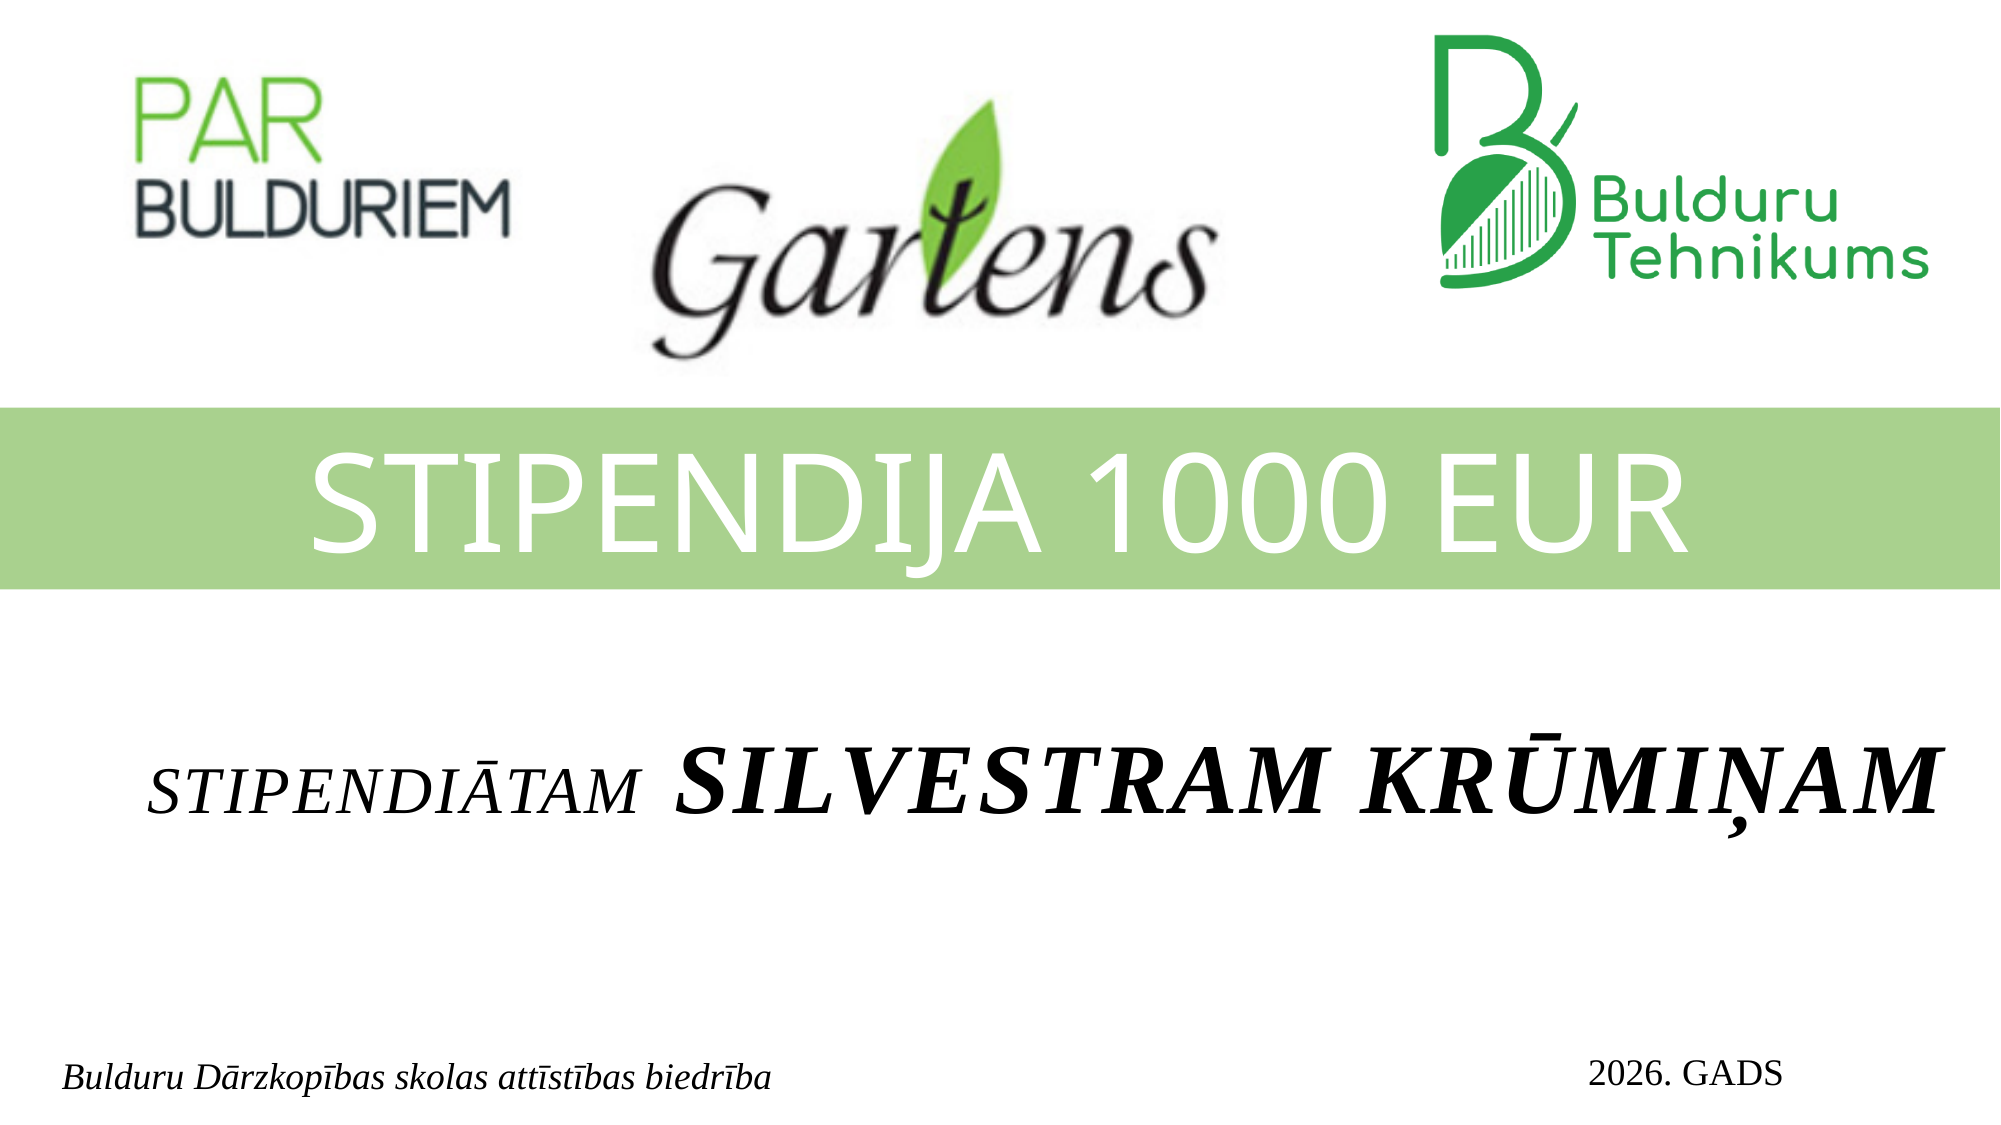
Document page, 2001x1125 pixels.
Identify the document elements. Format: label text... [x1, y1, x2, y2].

picture [1426, 27, 1937, 318]
text_box Bulduru Dārzkopības skolas attīstības biedrība [46, 1044, 819, 1106]
picture [0, 0, 1256, 387]
text_box STIPENDIJA 1000 EUR [0, 407, 2000, 590]
text_box 2026. GADS [1573, 1040, 1976, 1102]
text_box STIPENDIĀTAM SILVESTRAM KRŪMIŅAM [0, 706, 1976, 843]
